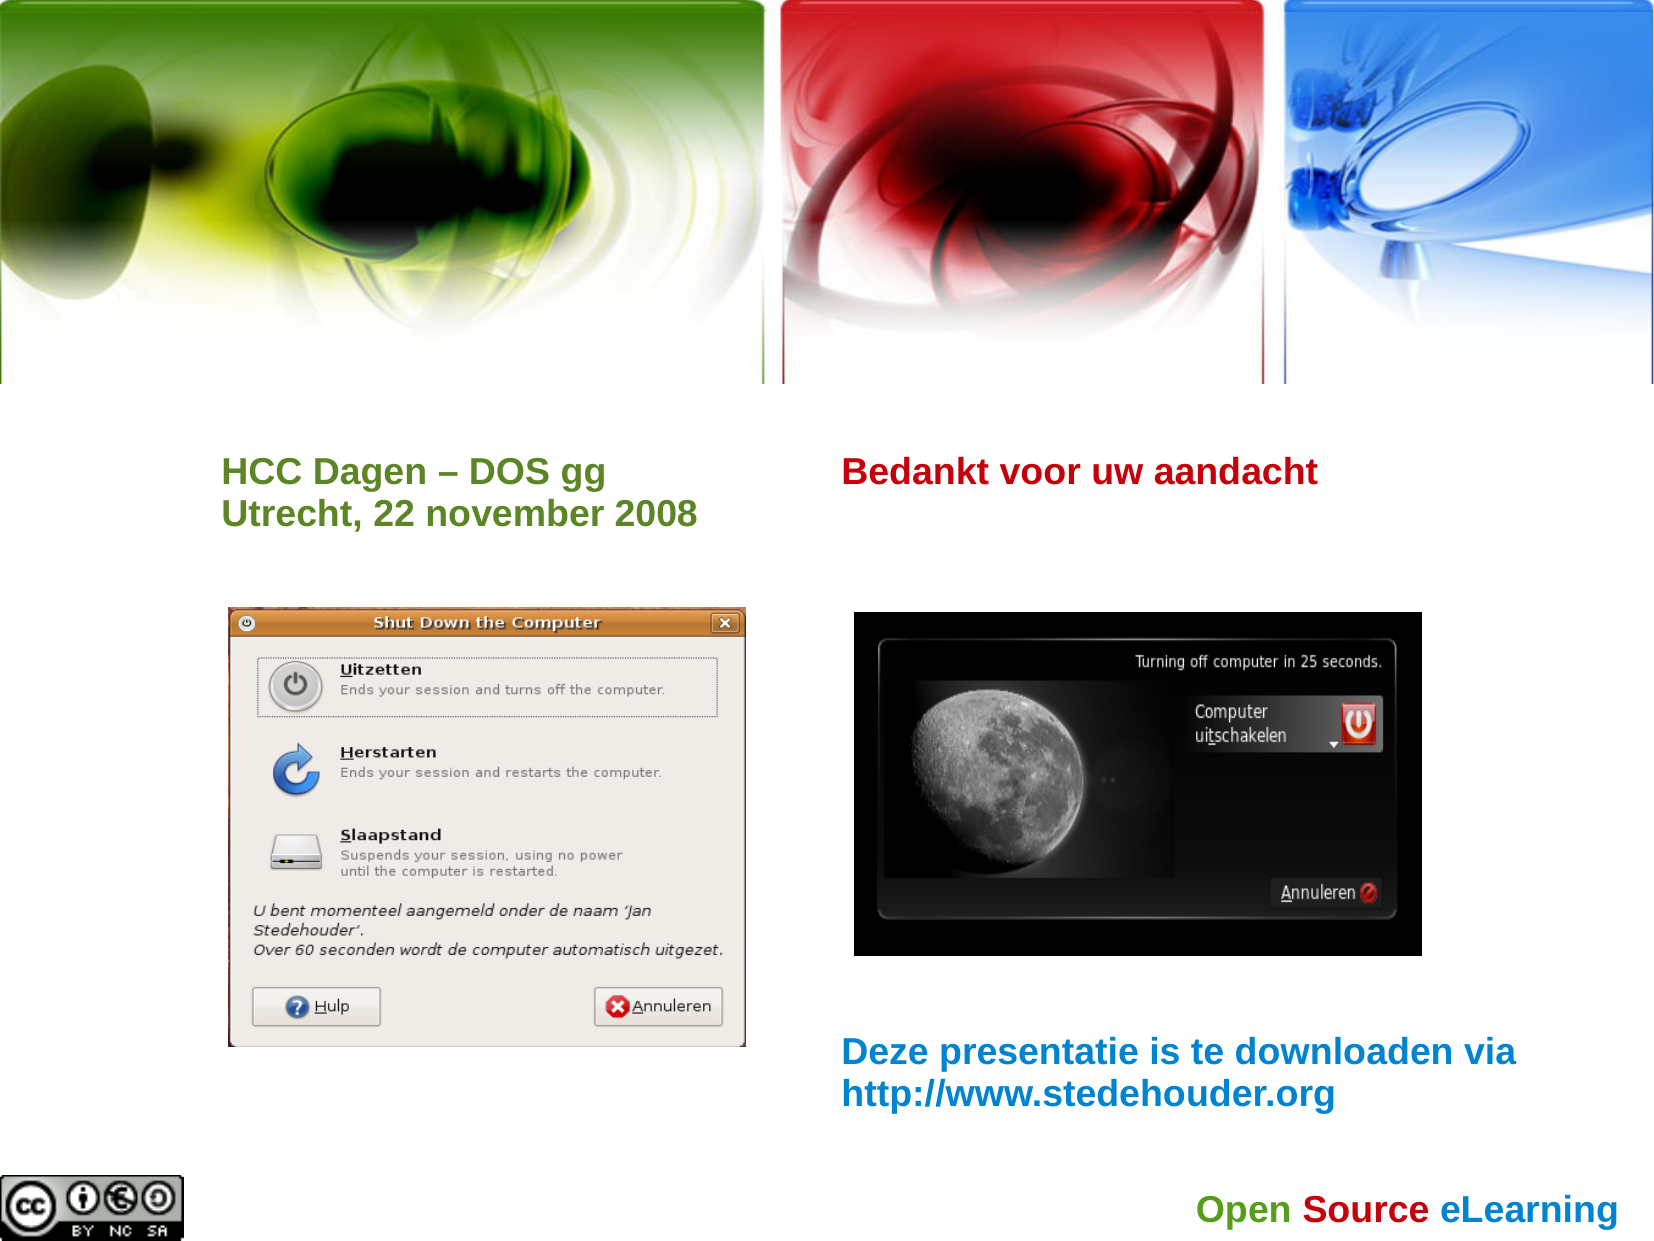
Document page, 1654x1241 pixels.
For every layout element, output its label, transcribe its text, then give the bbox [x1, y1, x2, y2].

picture [0, 0, 1654, 384]
text_box Deze presentatie is te downloaden via http://www.stedehouder.org [826, 1023, 1565, 1123]
text_box HCC Dagen – DOS gg Utrecht, 22 november 2008 [206, 442, 859, 542]
text_box Open Source eLearning [1181, 1181, 1654, 1238]
picture [854, 612, 1422, 956]
text_box Bedankt voor uw aandacht [859, 442, 1367, 500]
picture [0, 1175, 184, 1241]
picture [228, 607, 746, 1047]
